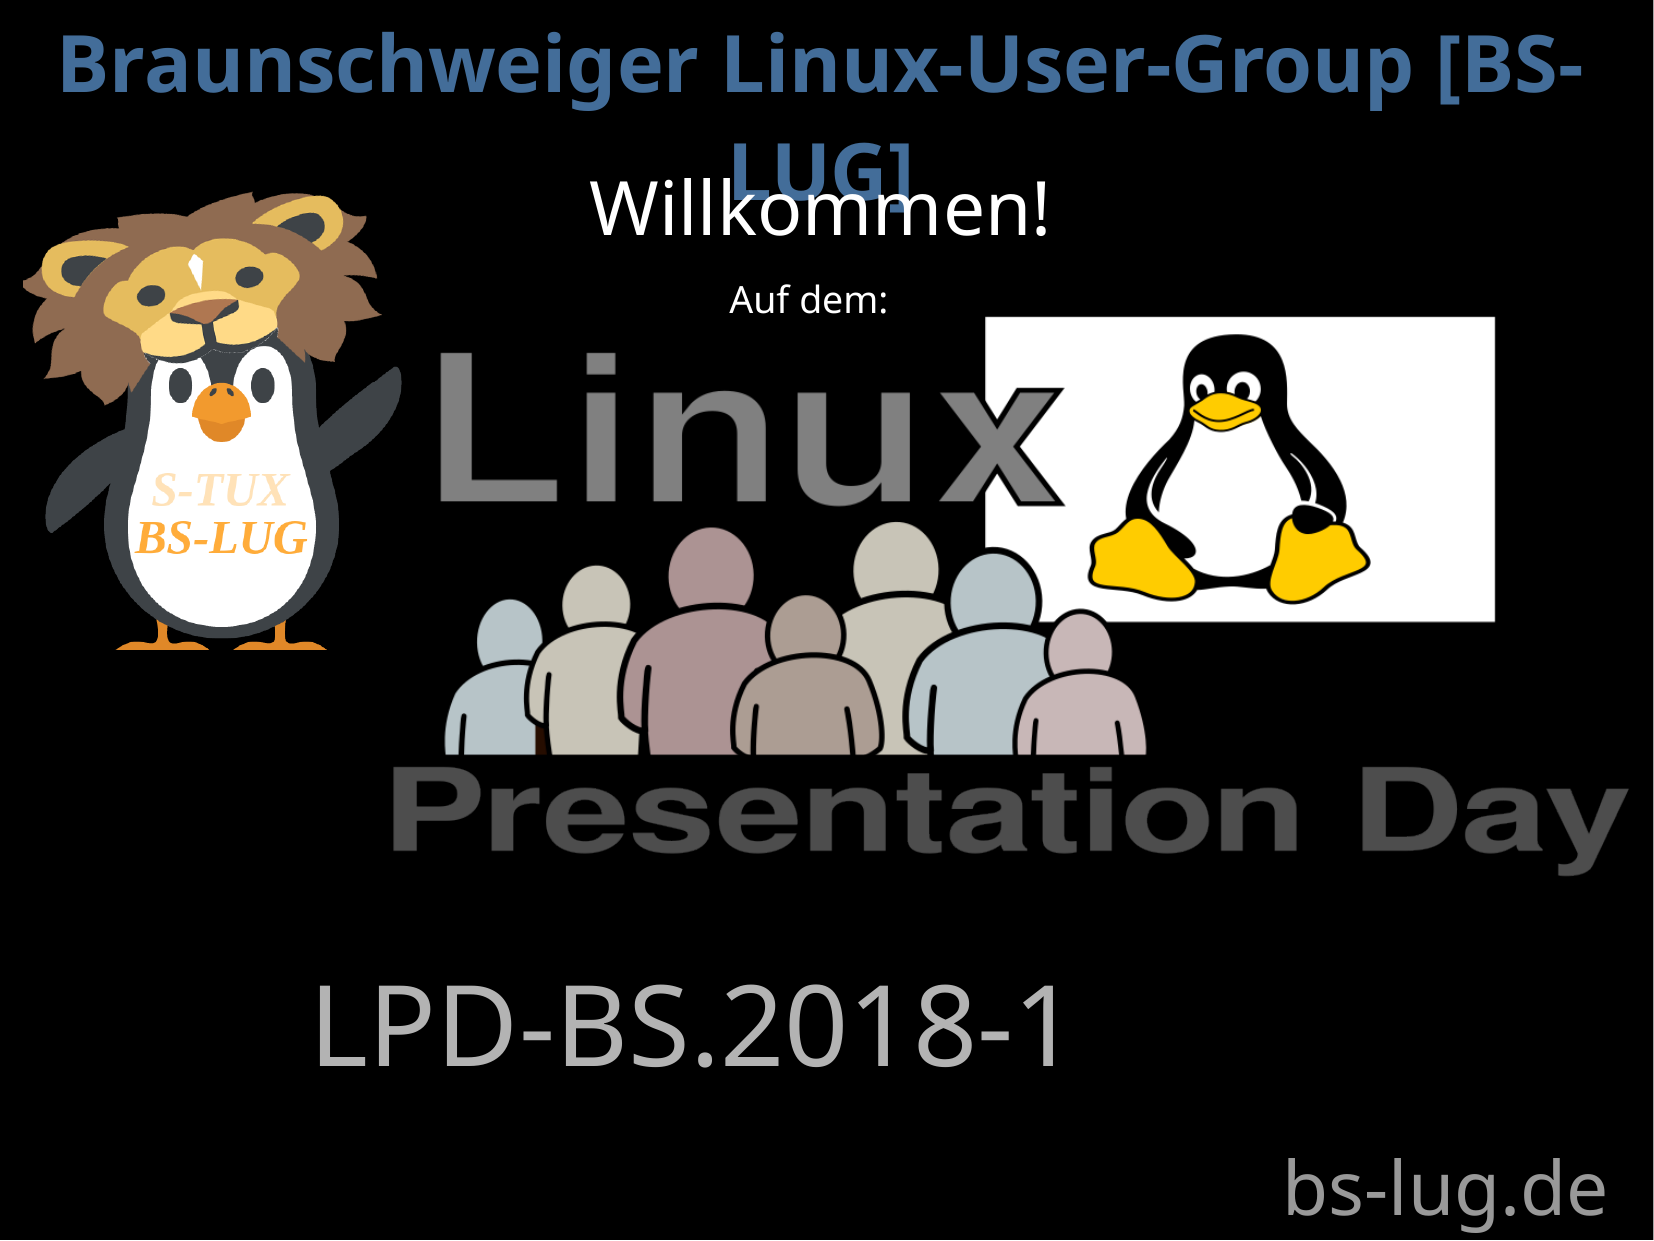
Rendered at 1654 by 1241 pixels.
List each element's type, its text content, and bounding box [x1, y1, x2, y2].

picture [23, 191, 1654, 914]
text_box Willkommen! [437, 147, 1205, 259]
text_box Auf dem: [614, 265, 1004, 331]
text_box LPD-BS.2018-1 [295, 938, 1205, 1103]
